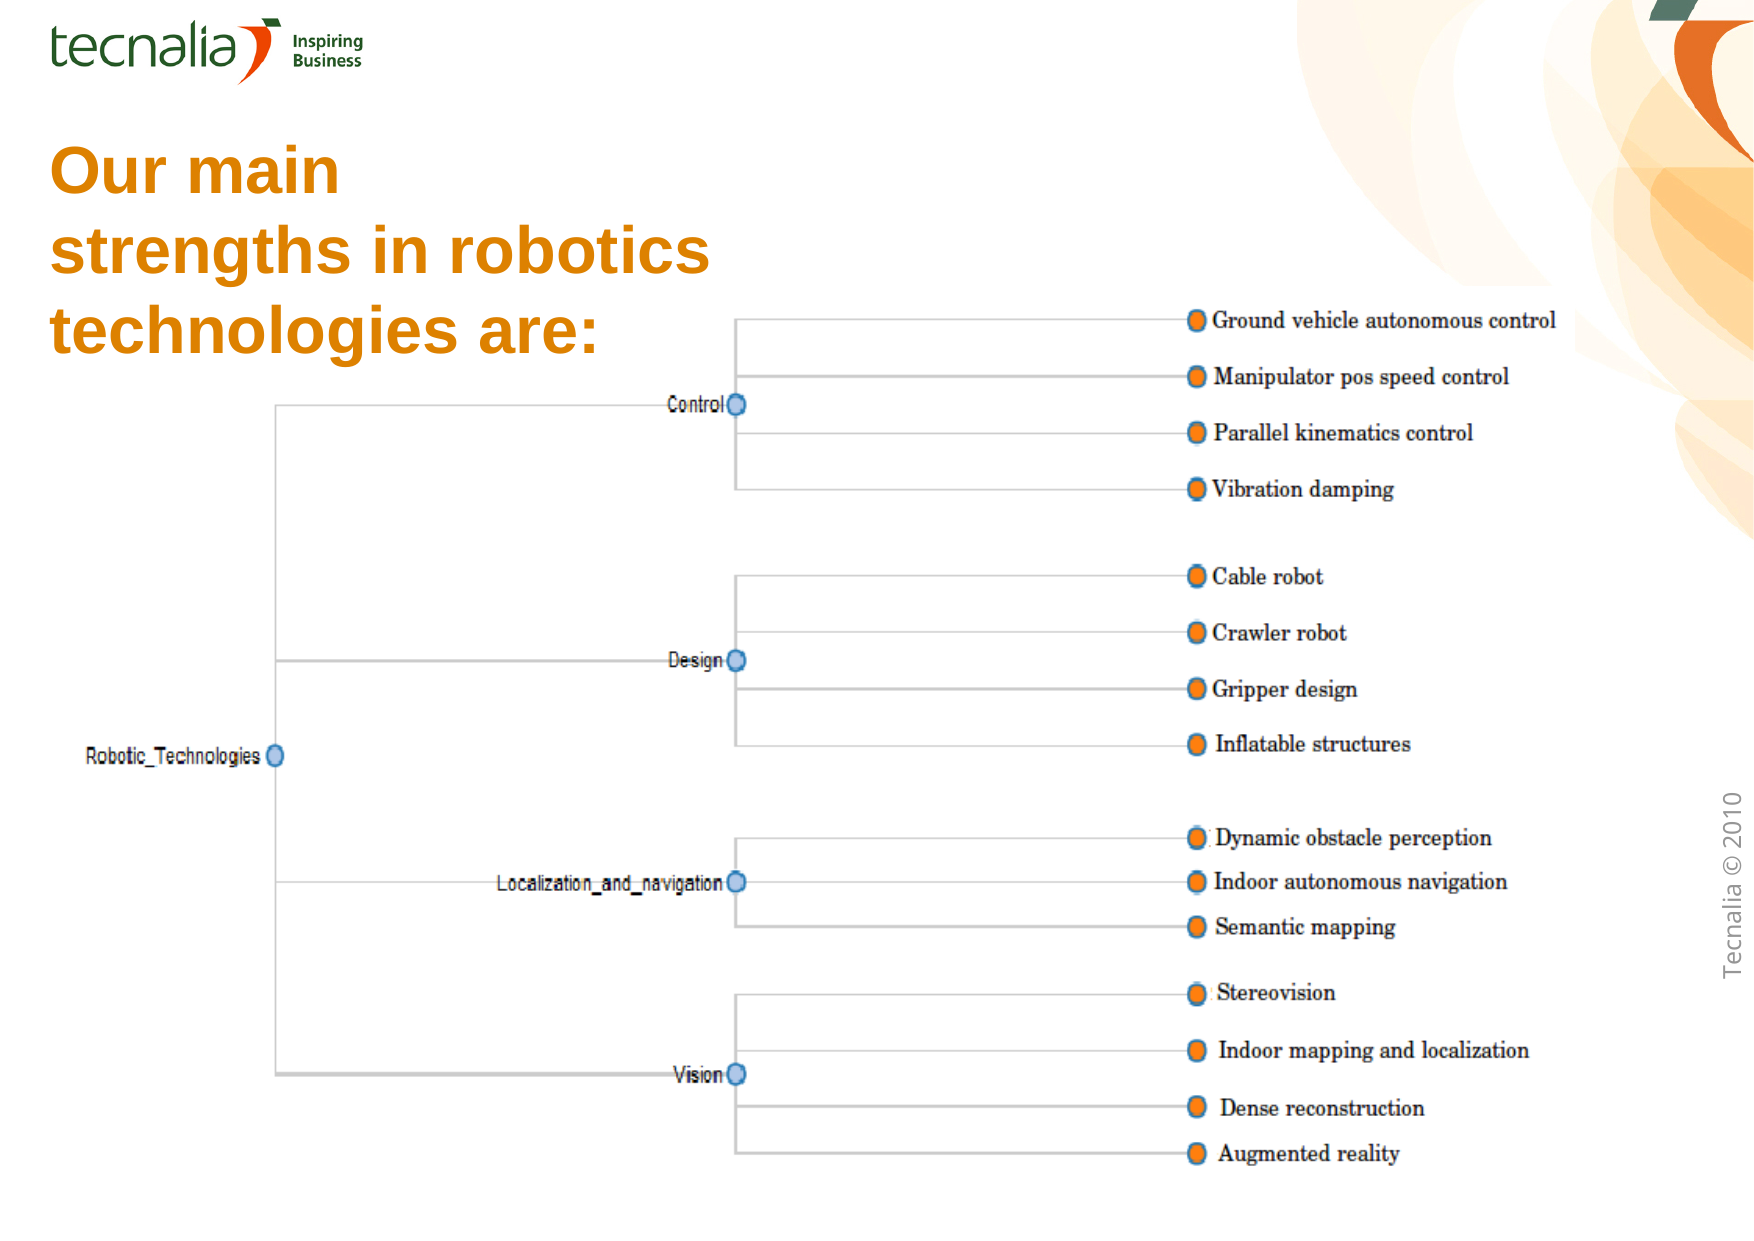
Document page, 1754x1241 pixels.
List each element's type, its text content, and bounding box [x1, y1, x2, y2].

picture [75, 0, 1754, 1191]
picture [47, 11, 367, 92]
text_box Our main strengths in robotics technologies are: [34, 119, 882, 375]
